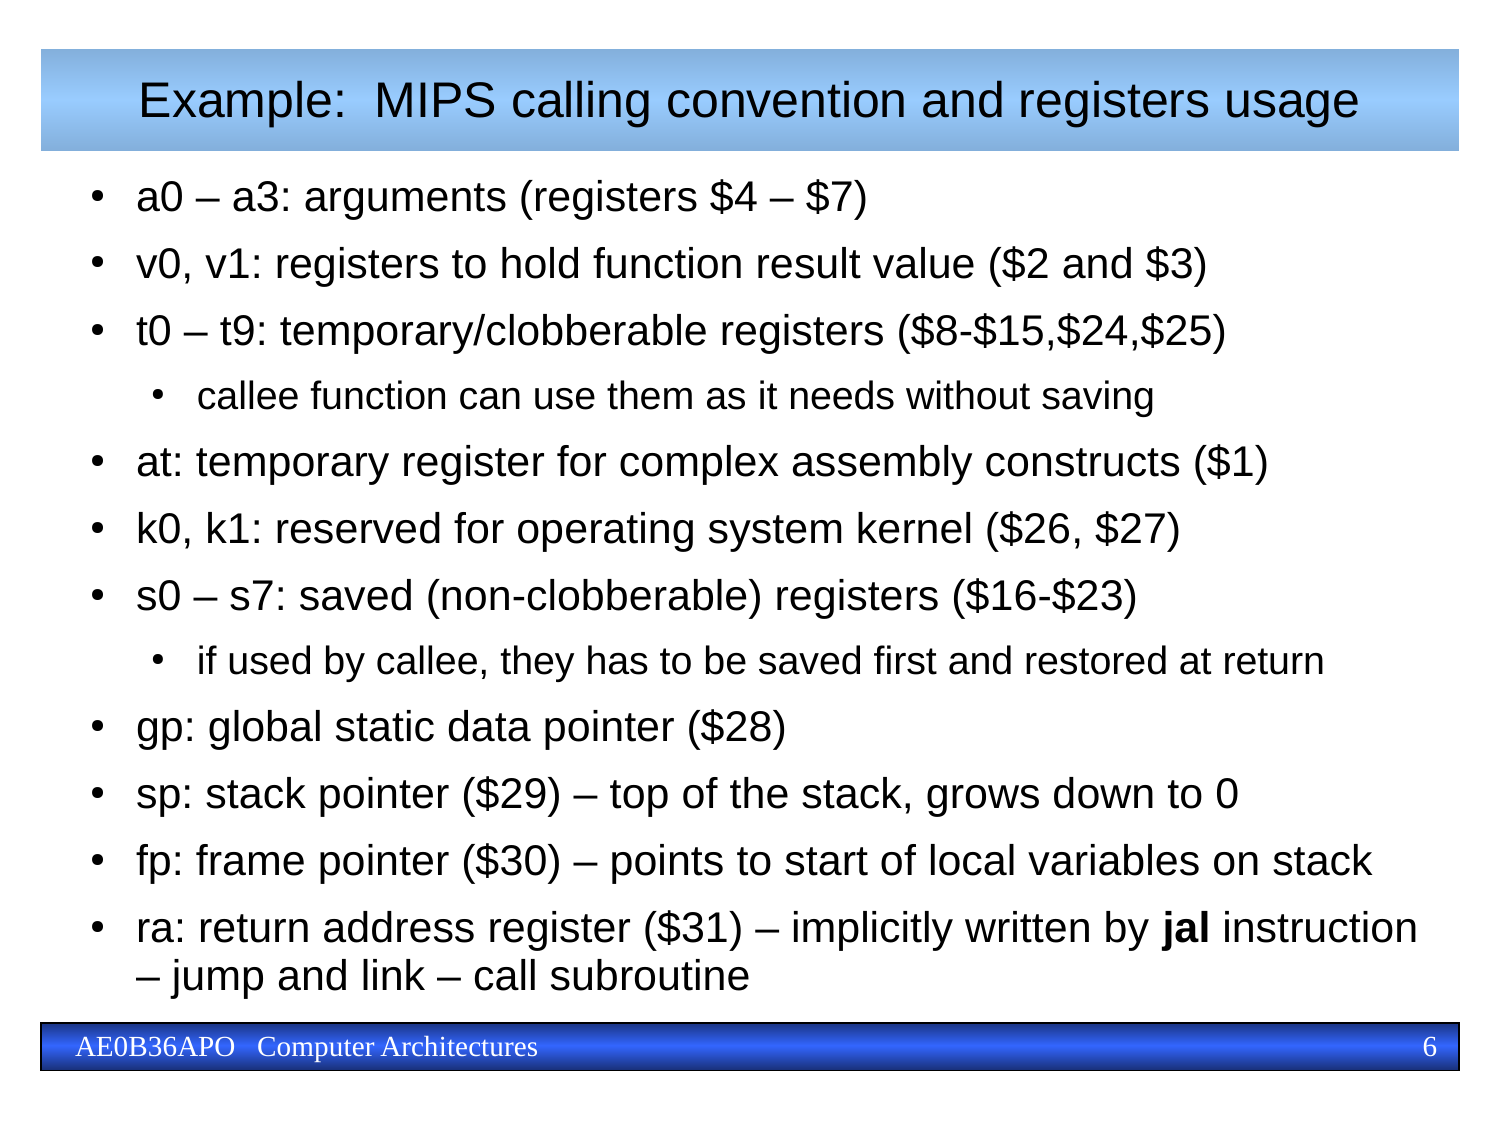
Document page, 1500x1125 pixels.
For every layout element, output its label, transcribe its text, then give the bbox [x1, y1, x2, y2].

list a0 – a3: arguments (registers $4 – $7) v0, v1: registers to hold function result value ($2 and $3) t0 – t9: temporary/clobberable registers ($8-$15,$24,$25) callee function can use them as it needs without saving at: temporary register for complex assembly constructs ($1) k0, k1: reserved for operating system kernel ($26, $27) s0 – s7: saved (non-clobberable) registers ($16-$23) if used by callee, they has to be saved first and restored at return gp: global static data pointer ($28) sp: stack pointer ($29) – top of the stack, grows down to 0 fp: frame pointer ($30) – points to start of local variables on stack ra: return address register ($31) – implicitly written by jal instruction – jump and link – call subroutine [75, 172, 1426, 1013]
title Example: MIPS calling convention and registers usage [41, 49, 1459, 151]
